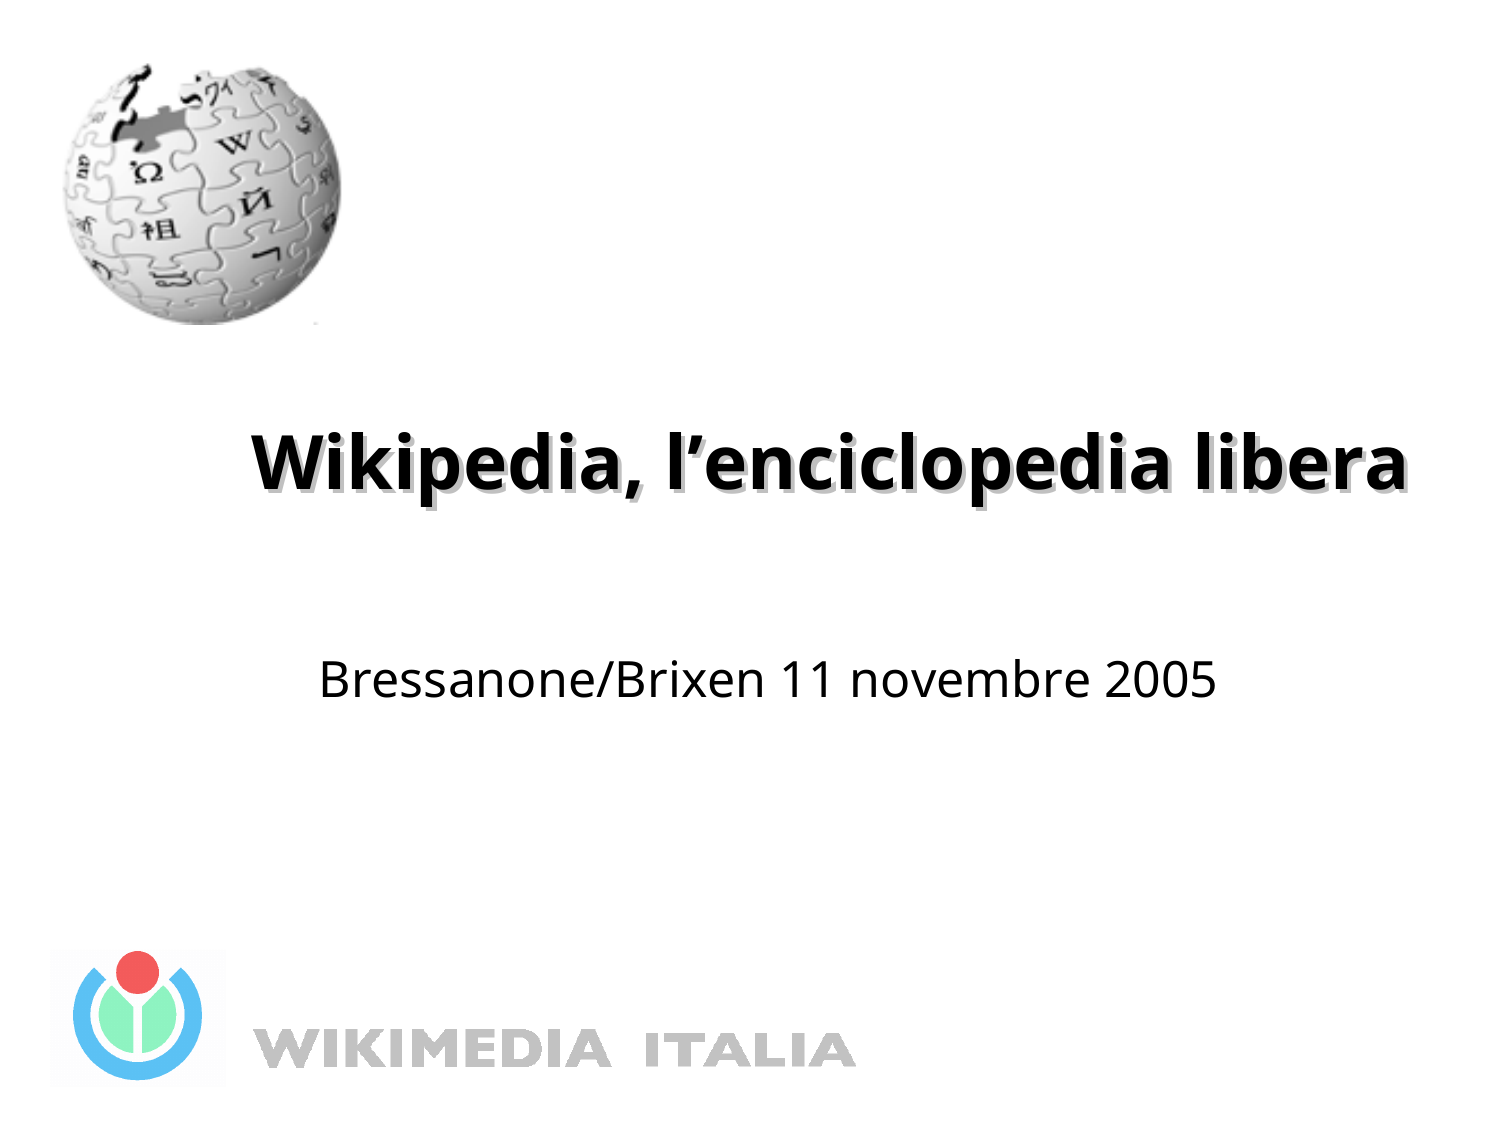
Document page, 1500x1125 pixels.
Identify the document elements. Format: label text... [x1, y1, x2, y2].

chart [50, 950, 226, 1087]
chart [637, 1025, 863, 1071]
chart [50, 62, 355, 325]
text_box Wikipedia, l’enciclopedia libera [236, 397, 1426, 519]
chart [249, 1025, 618, 1073]
text_box Bressanone/Brixen 11 novembre 2005 [303, 633, 1234, 720]
